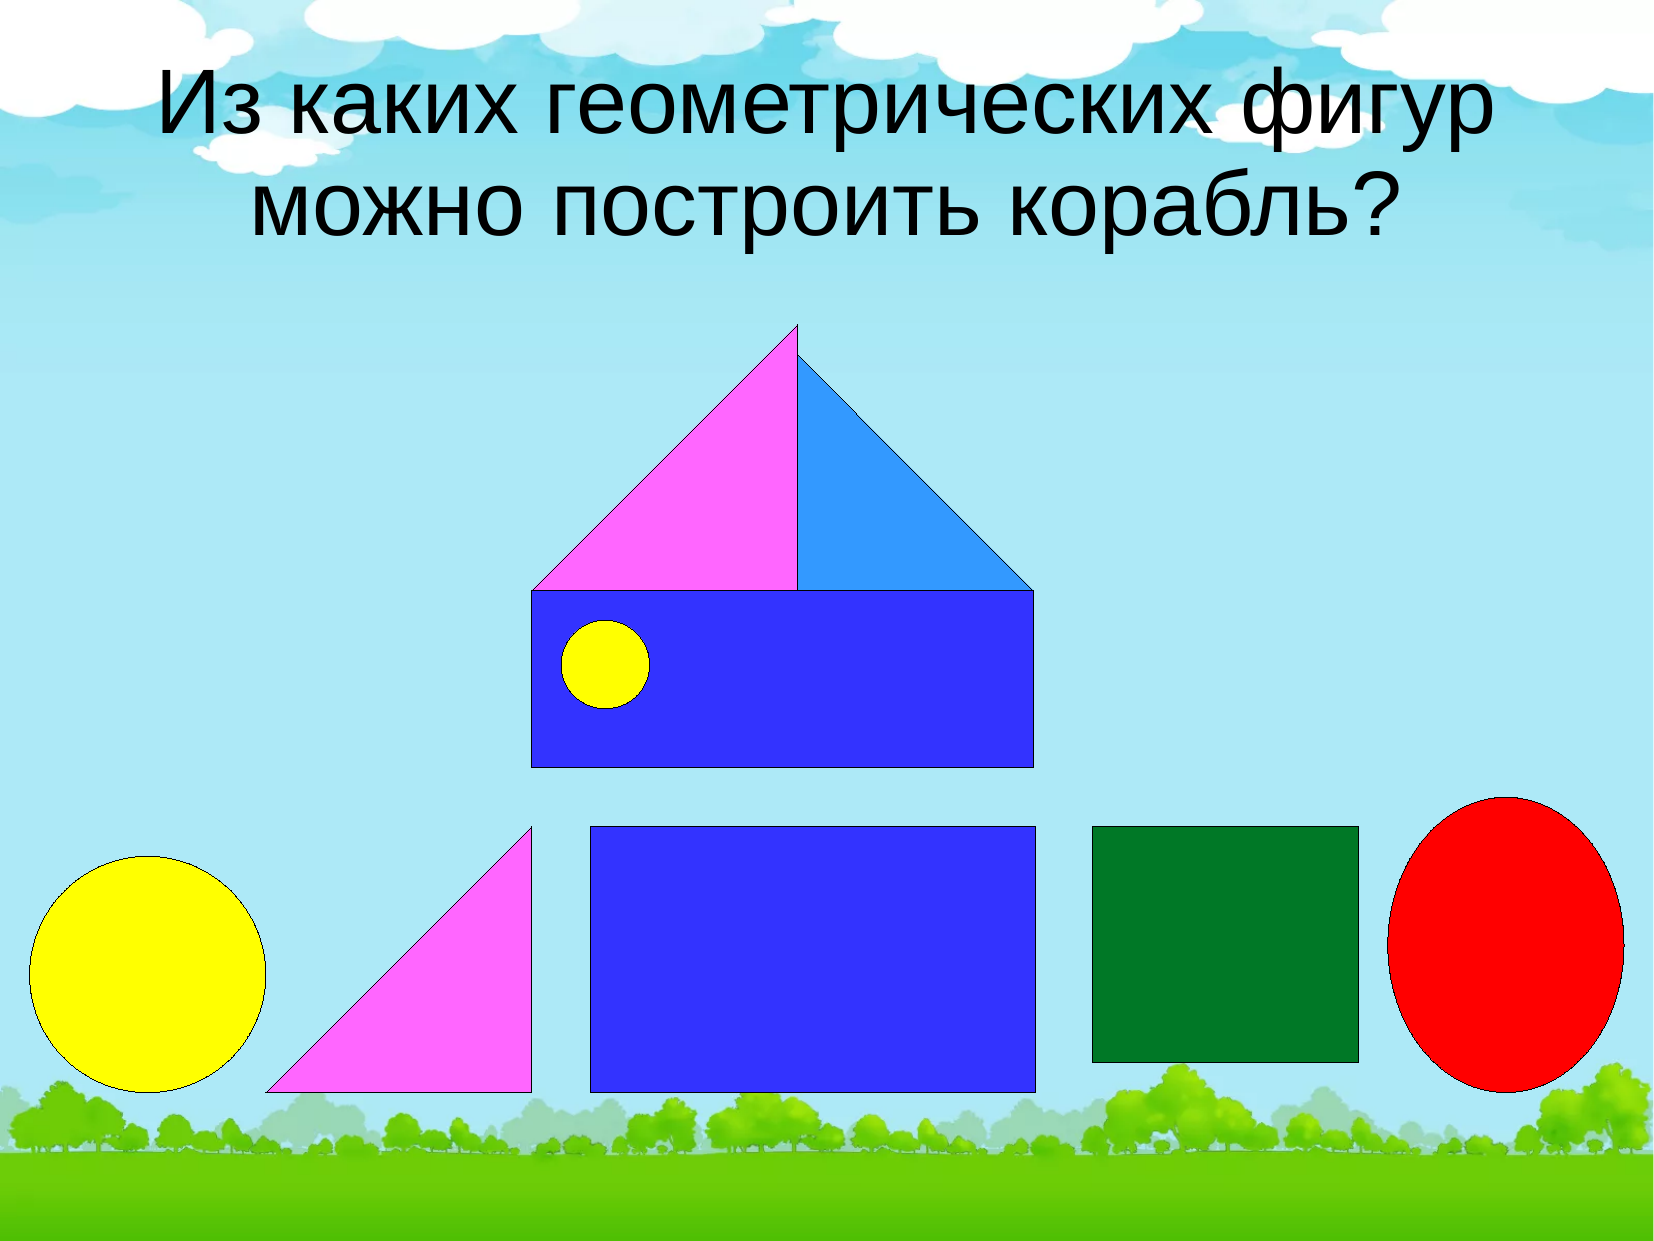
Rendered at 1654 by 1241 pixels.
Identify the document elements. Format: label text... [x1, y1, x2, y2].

text_box [1387, 797, 1625, 1093]
text_box [531, 324, 1034, 768]
text_box [29, 856, 266, 1093]
text_box [1092, 826, 1359, 1063]
title Из каких геометрических фигур можно построить корабль? [82, 49, 1571, 257]
text_box [265, 826, 532, 1093]
picture [0, 0, 1654, 1241]
text_box [590, 826, 1036, 1093]
